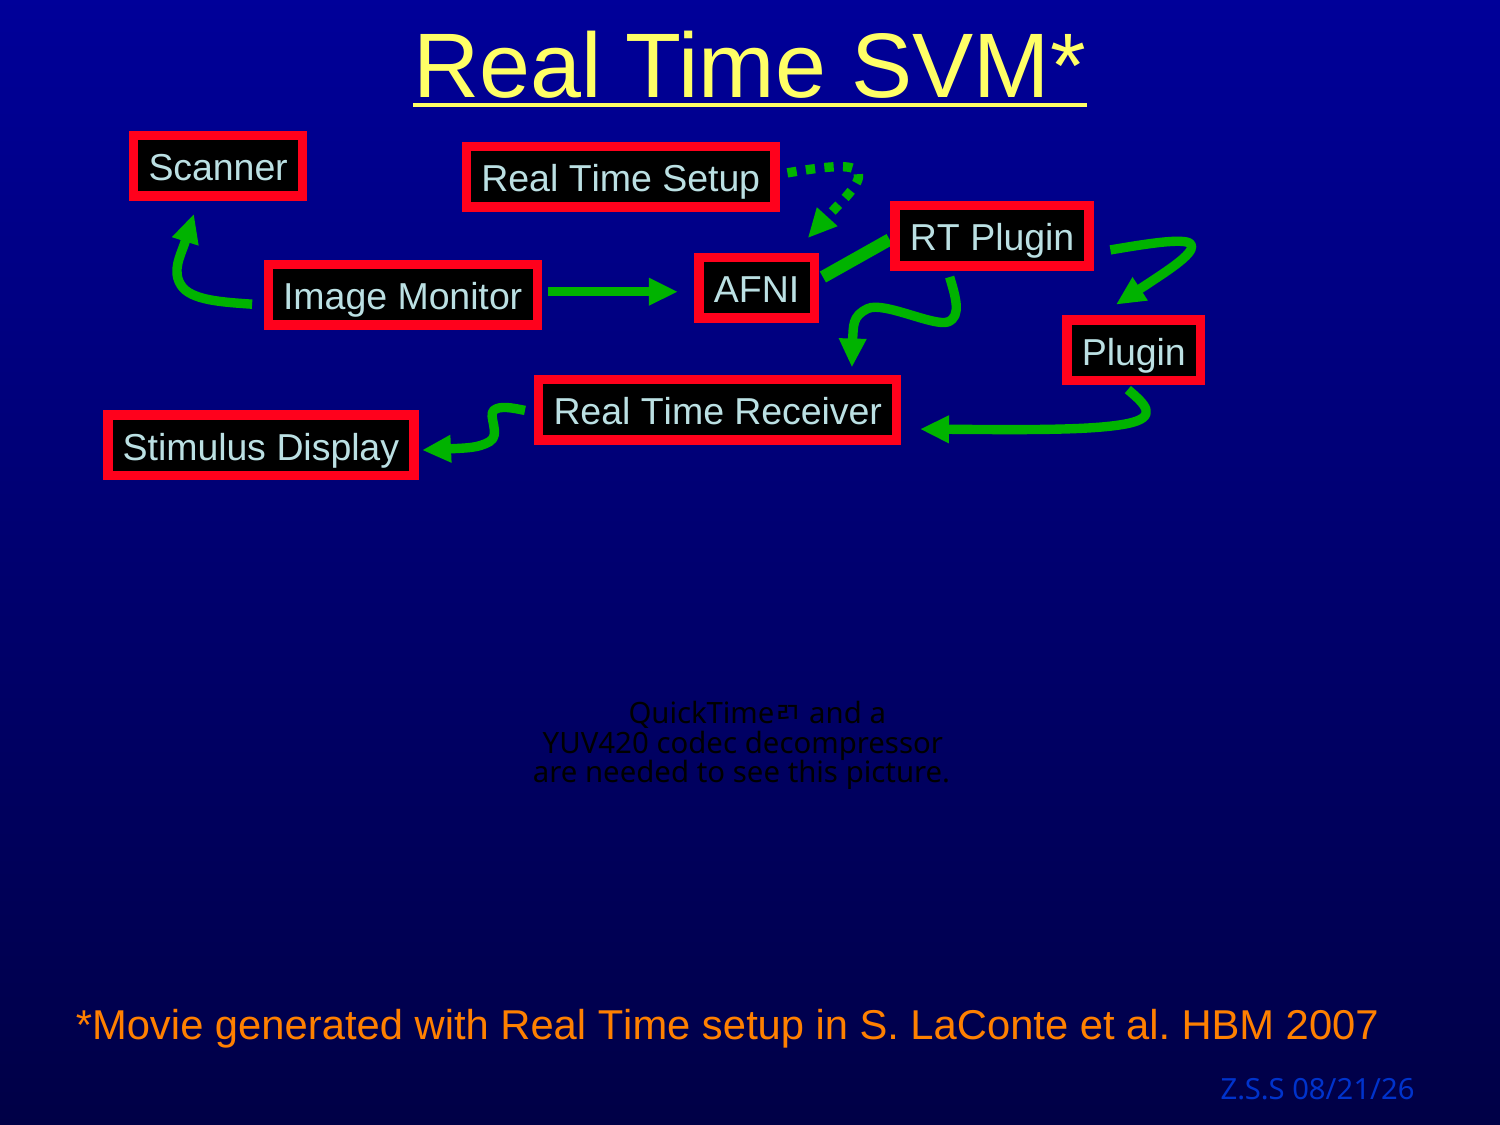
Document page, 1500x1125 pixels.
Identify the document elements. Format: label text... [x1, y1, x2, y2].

text_box Image Monitor [268, 264, 538, 325]
text_box Real Time Receiver [538, 379, 897, 440]
text_box Scanner [133, 135, 303, 196]
text_box Stimulus Display [107, 414, 415, 476]
text_box Plugin [1067, 320, 1201, 381]
text_box *Movie generated with Real Time setup in S. LaConte et al. HBM 2007 [60, 990, 1395, 1056]
title Real Time SVM* [75, 0, 1426, 160]
picture [54, 537, 1467, 969]
text_box AFNI [699, 257, 815, 319]
text_box RT Plugin [895, 205, 1090, 266]
text_box Real Time Setup [466, 146, 776, 208]
